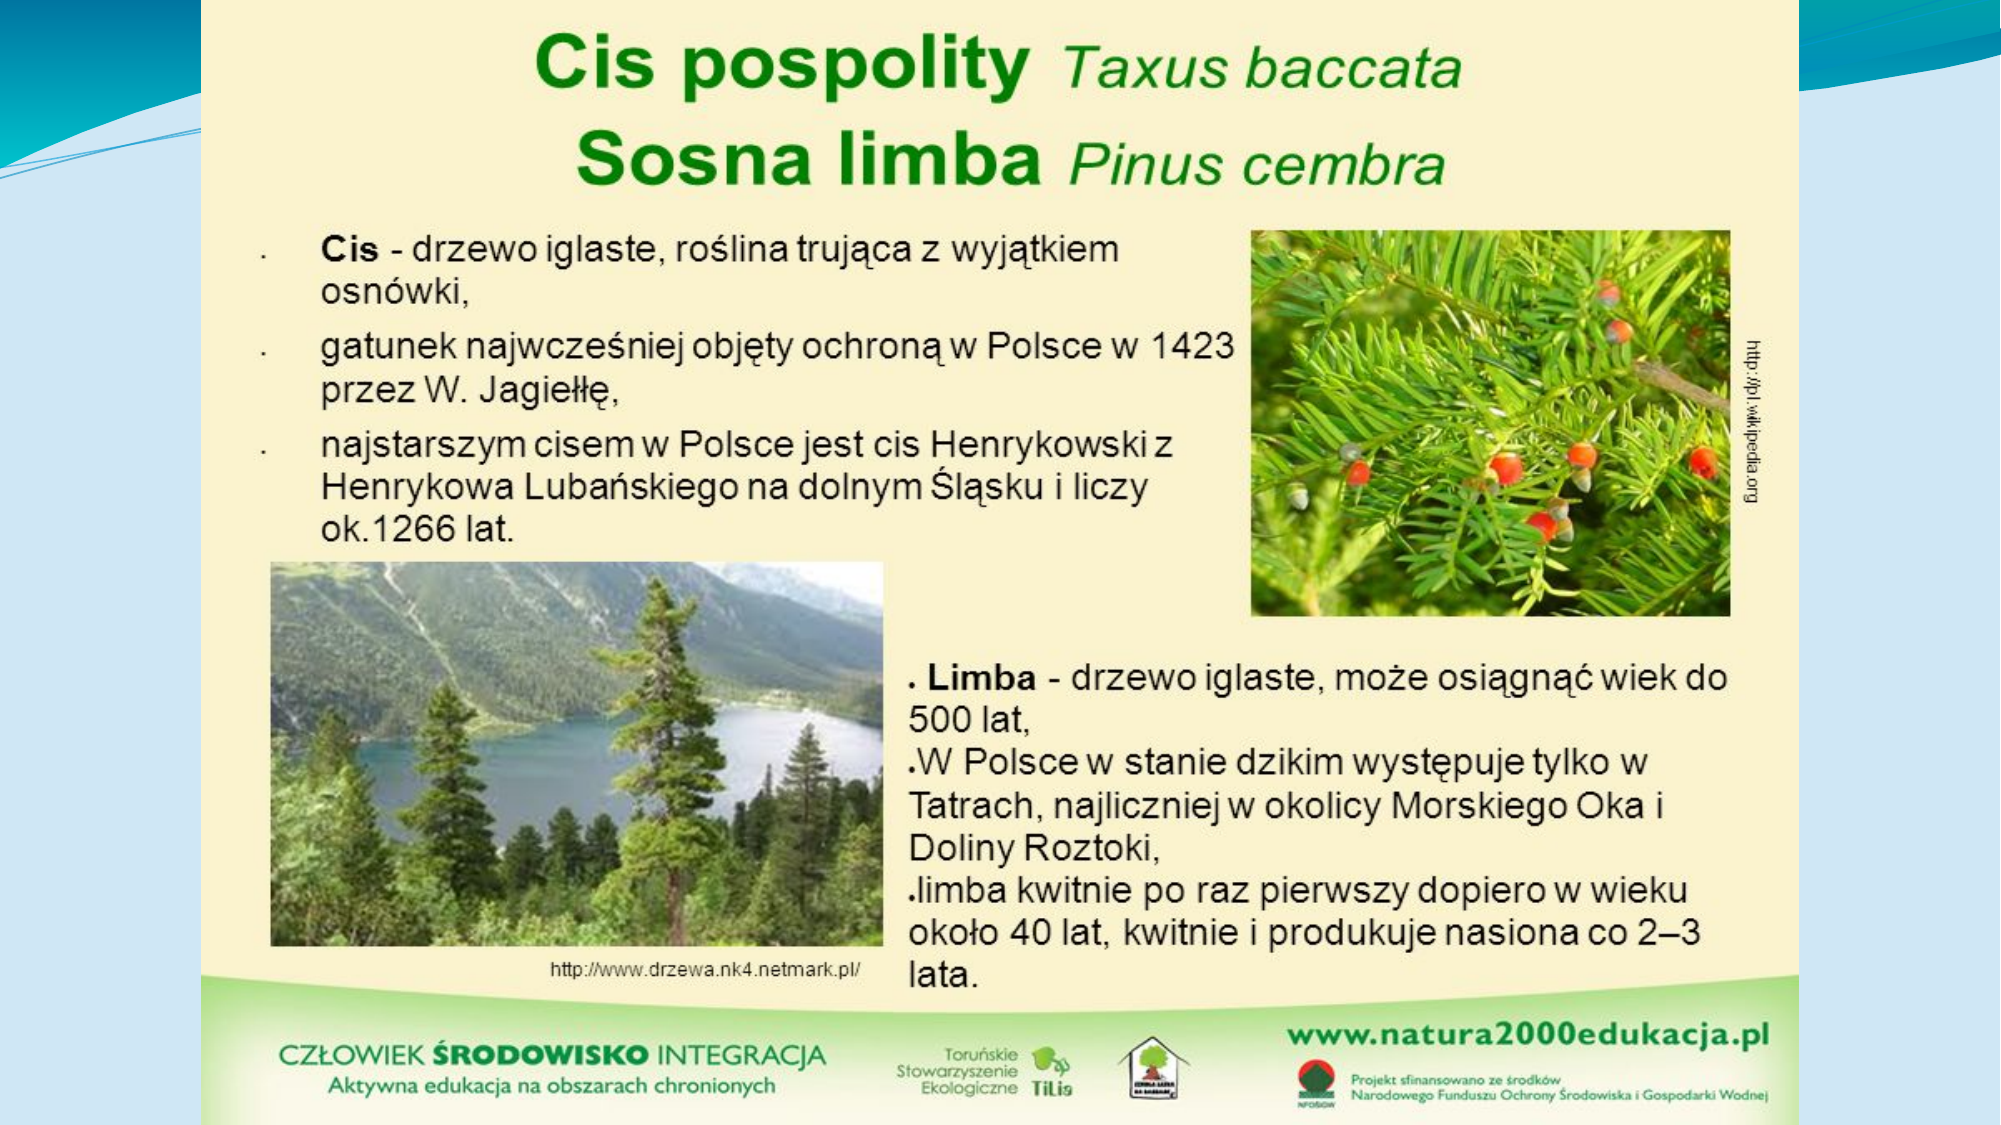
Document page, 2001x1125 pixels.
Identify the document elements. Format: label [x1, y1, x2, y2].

picture [201, 0, 1799, 1125]
